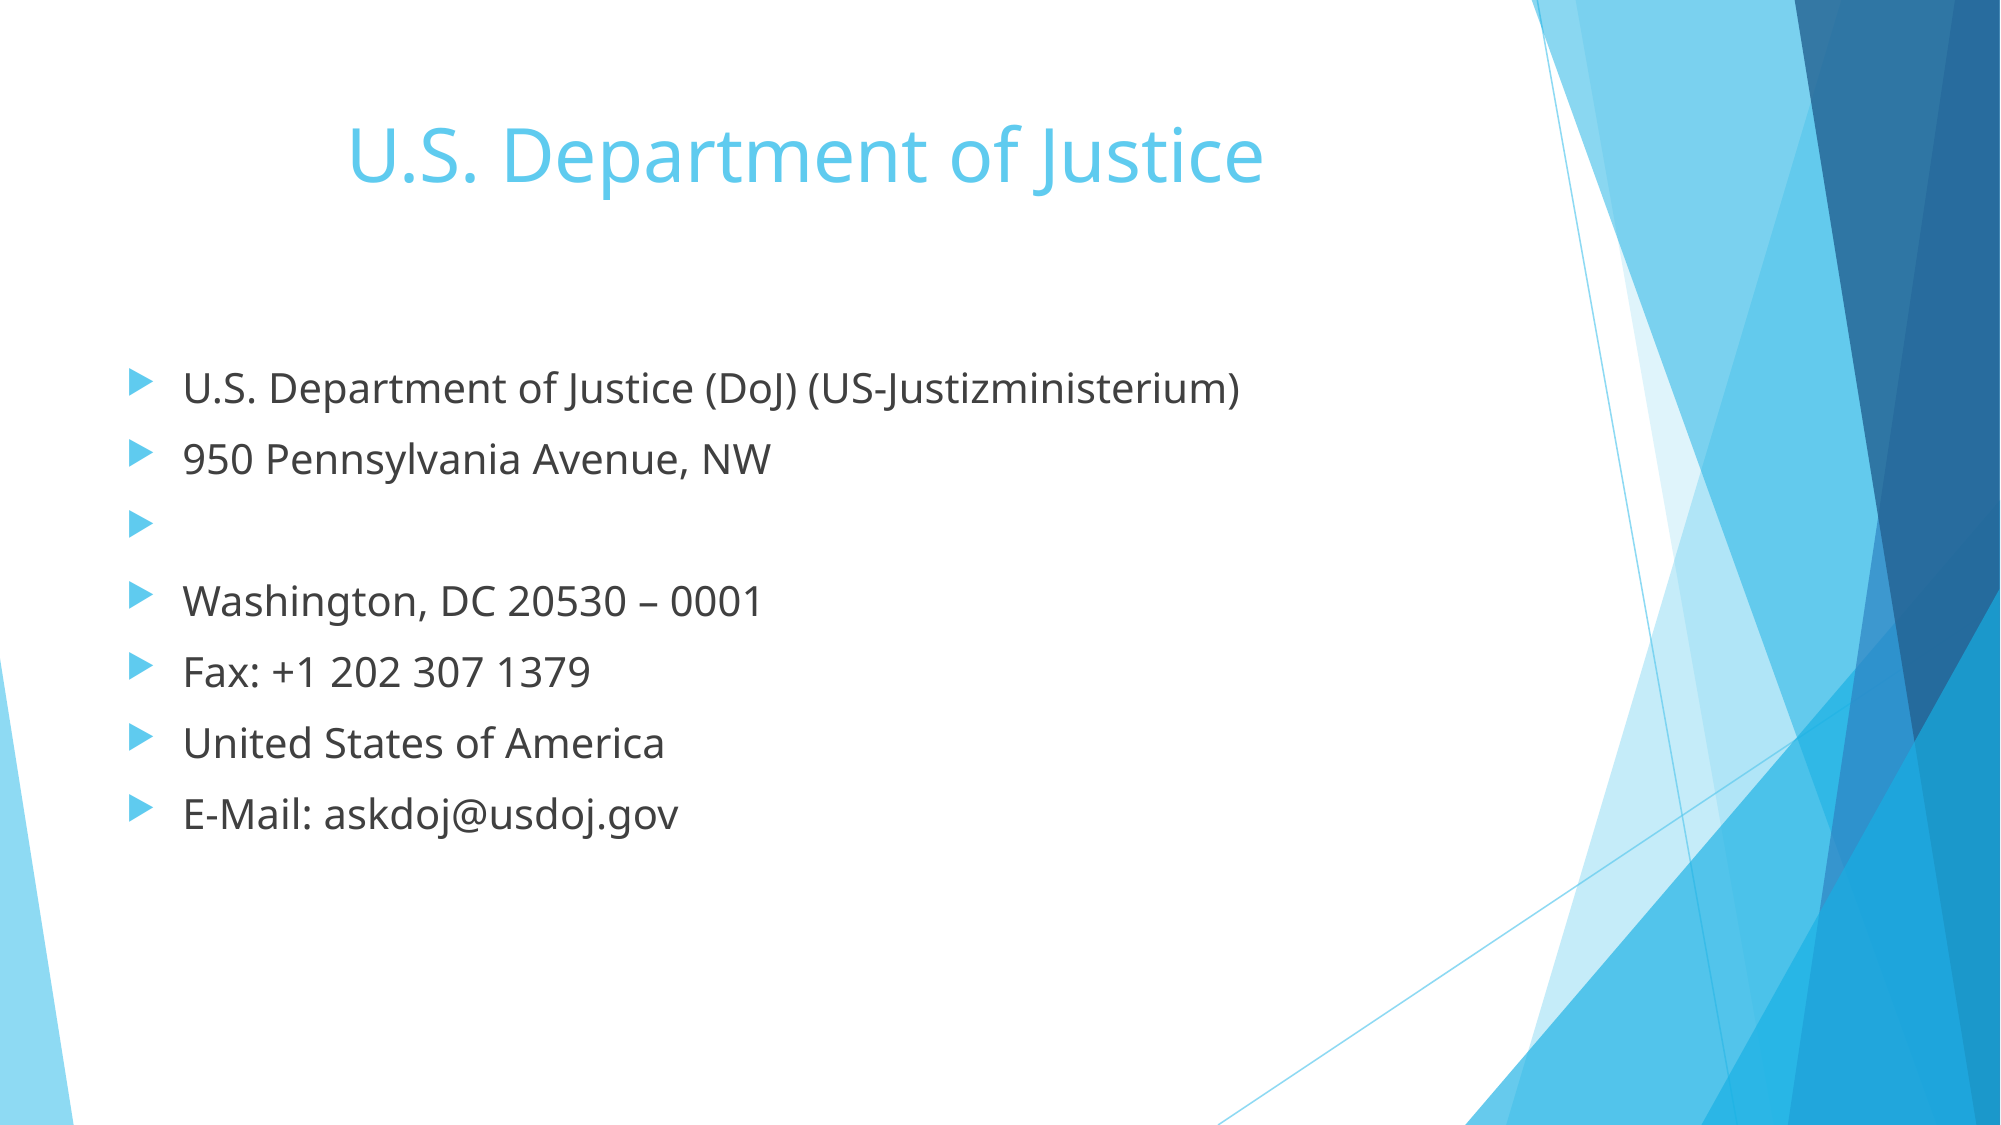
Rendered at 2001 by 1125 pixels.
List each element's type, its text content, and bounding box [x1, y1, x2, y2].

title U.S. Department of Justice [111, 99, 1522, 317]
list U.S. Department of Justice (DoJ) (US-Justizministerium) 950 Pennsylvania Avenue, NW Washington, DC 20530 – 0001 Fax: +1 202 307 1379 United States of America E-Mail: askdoj@usdoj.gov [111, 354, 1522, 992]
